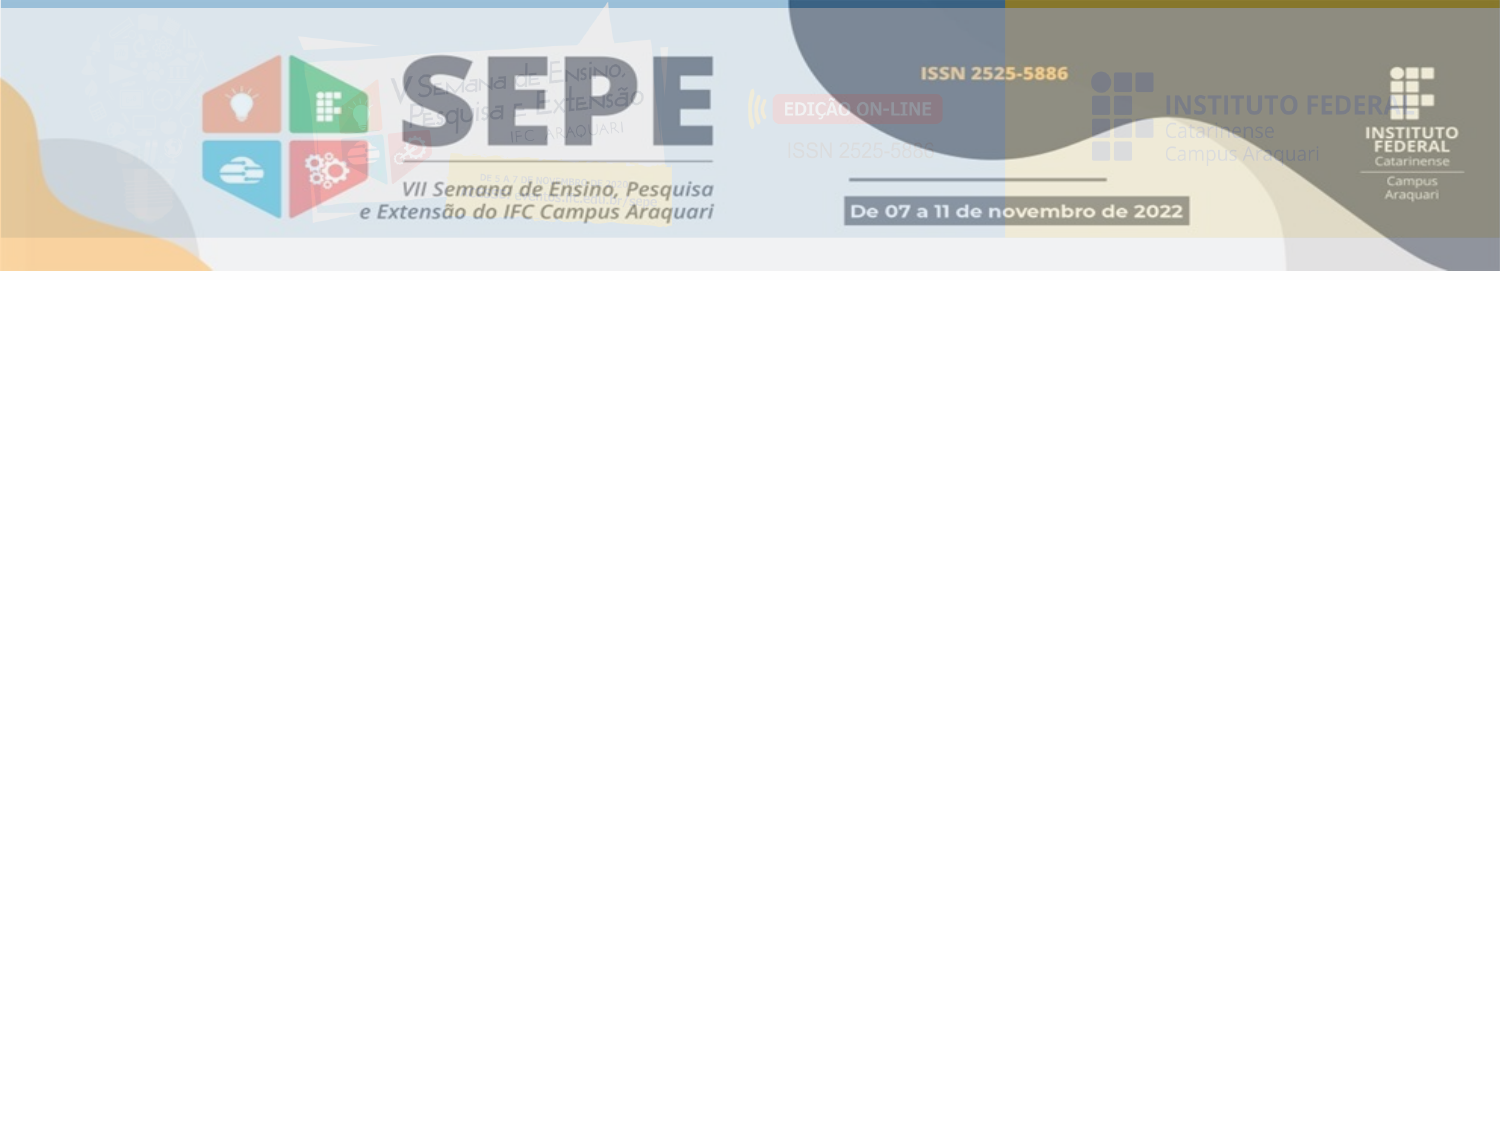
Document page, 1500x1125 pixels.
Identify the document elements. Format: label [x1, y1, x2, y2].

picture [0, 0, 1500, 271]
